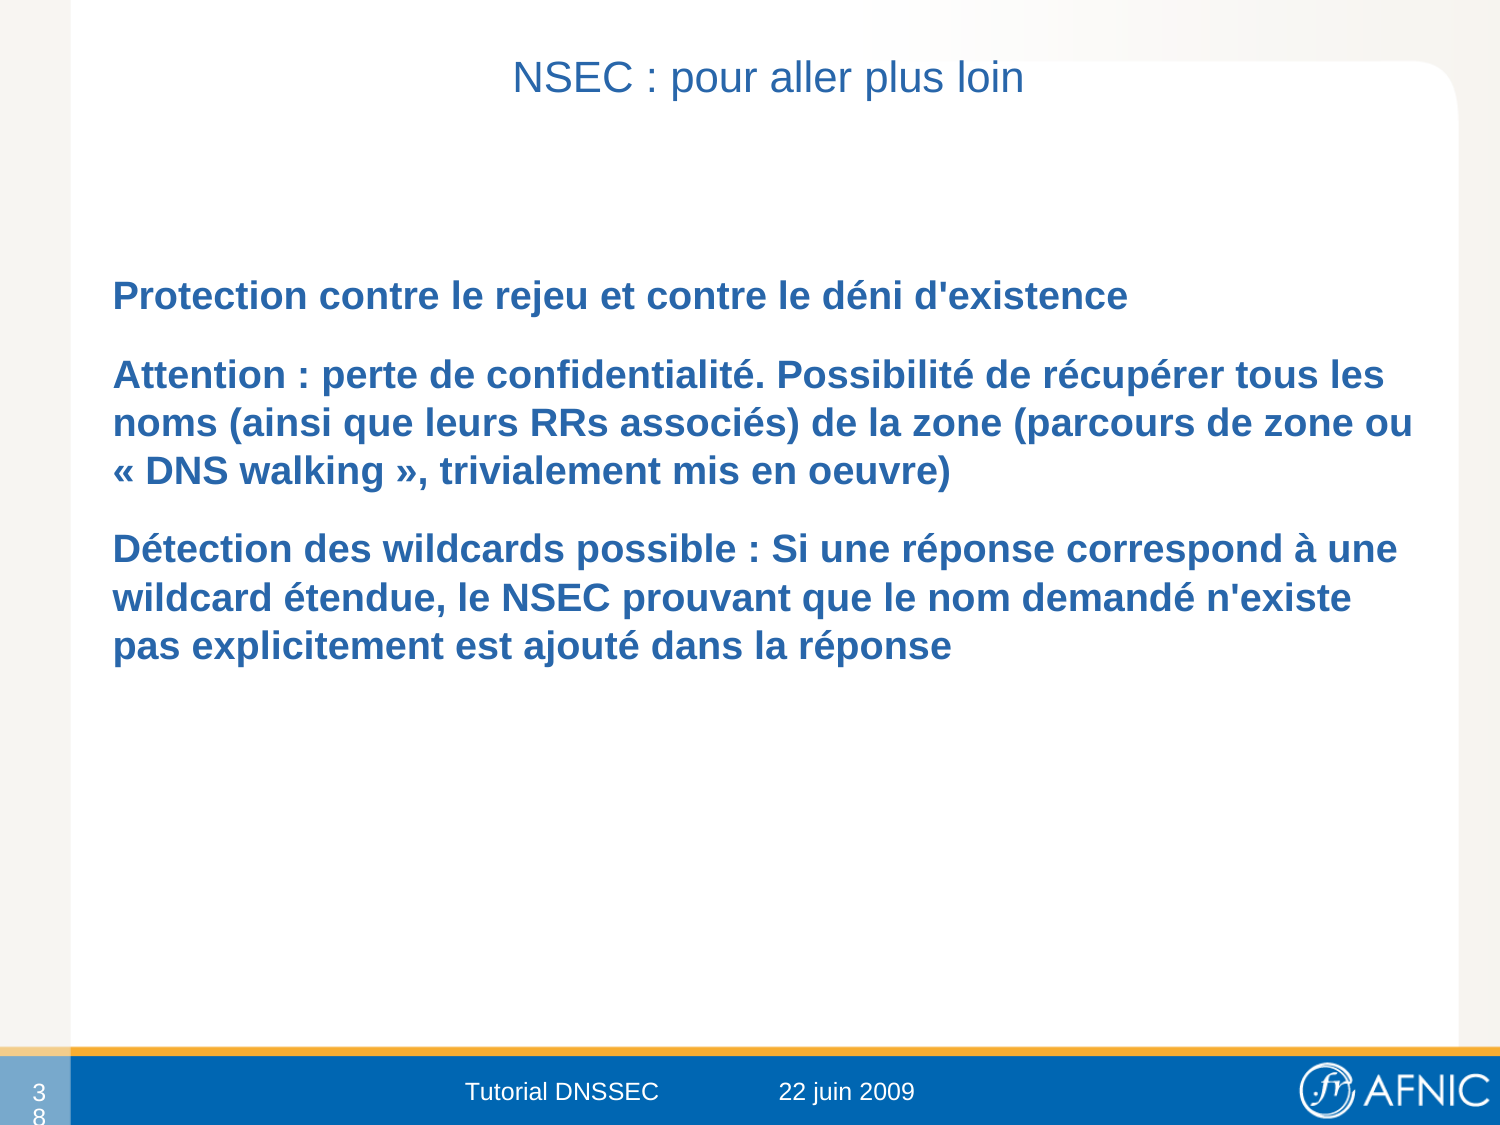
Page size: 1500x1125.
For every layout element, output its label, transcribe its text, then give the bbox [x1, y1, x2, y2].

list Protection contre le rejeu et contre le déni d'existence Attention : perte de confidentialité. Possibilité de récupérer tous les noms (ainsi que leurs RRs associés) de la zone (parcours de zone ou « DNS walking », trivialement mis en oeuvre) Détection des wildcards possible : Si une réponse correspond à une wildcard étendue, le NSEC prouvant que le nom demandé n'existe pas explicitement est ajouté dans la réponse [112, 266, 1426, 994]
title NSEC : pour aller plus loin [112, 12, 1426, 138]
picture [35, 1118, 42, 1125]
picture [0, 0, 1500, 1125]
